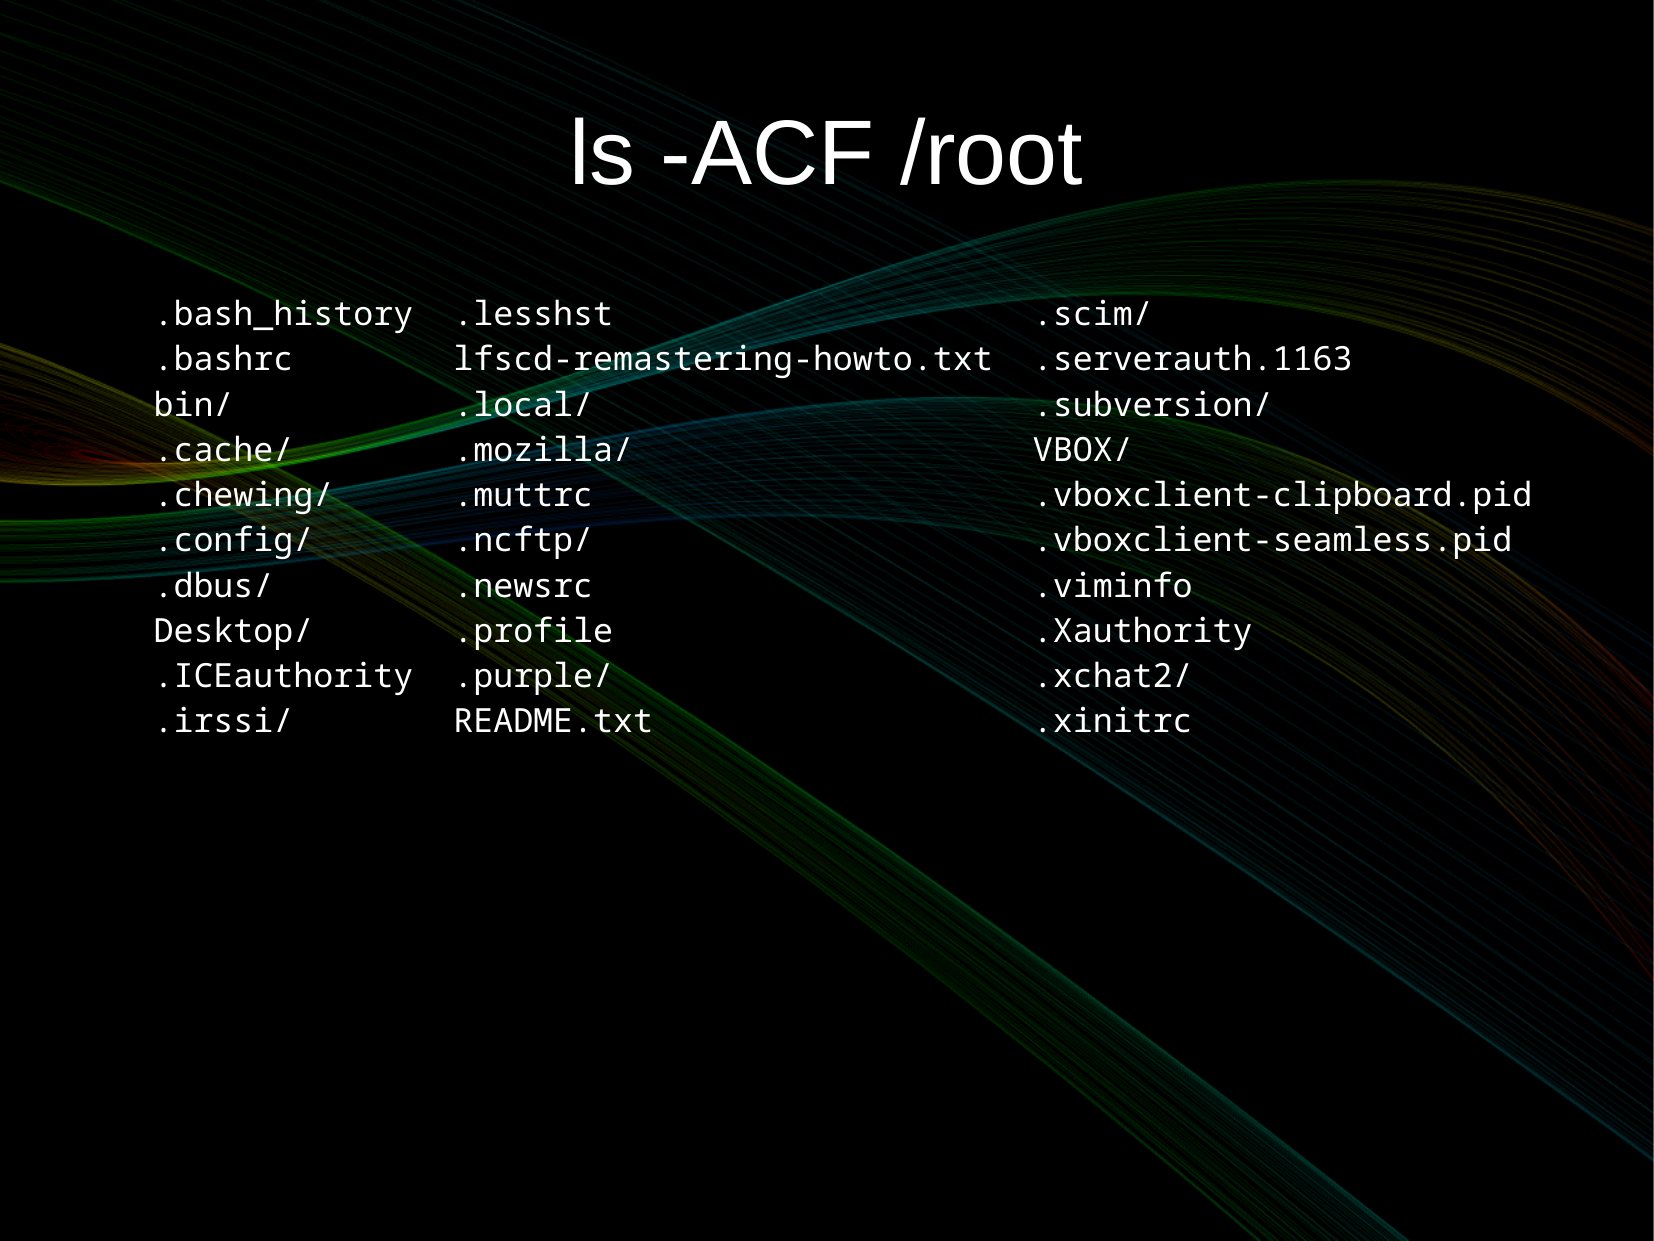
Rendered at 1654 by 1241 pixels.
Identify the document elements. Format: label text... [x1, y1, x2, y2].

picture [0, 0, 1654, 1241]
list .bash_history .lesshst .scim/ .bashrc lfscd-remastering-howto.txt .serverauth.1163 bin/ .local/ .subversion/ .cache/ .mozilla/ VBOX/ .chewing/ .muttrc .vboxclient-clipboard.pid .config/ .ncftp/ .vboxclient-seamless.pid .dbus/ .newsrc .viminfo Desktop/ .profile .Xauthority .ICEauthority .purple/ .xchat2/ .irssi/ README.txt .xinitrc [82, 290, 1571, 1094]
title ls -ACF /root [82, 56, 1571, 250]
